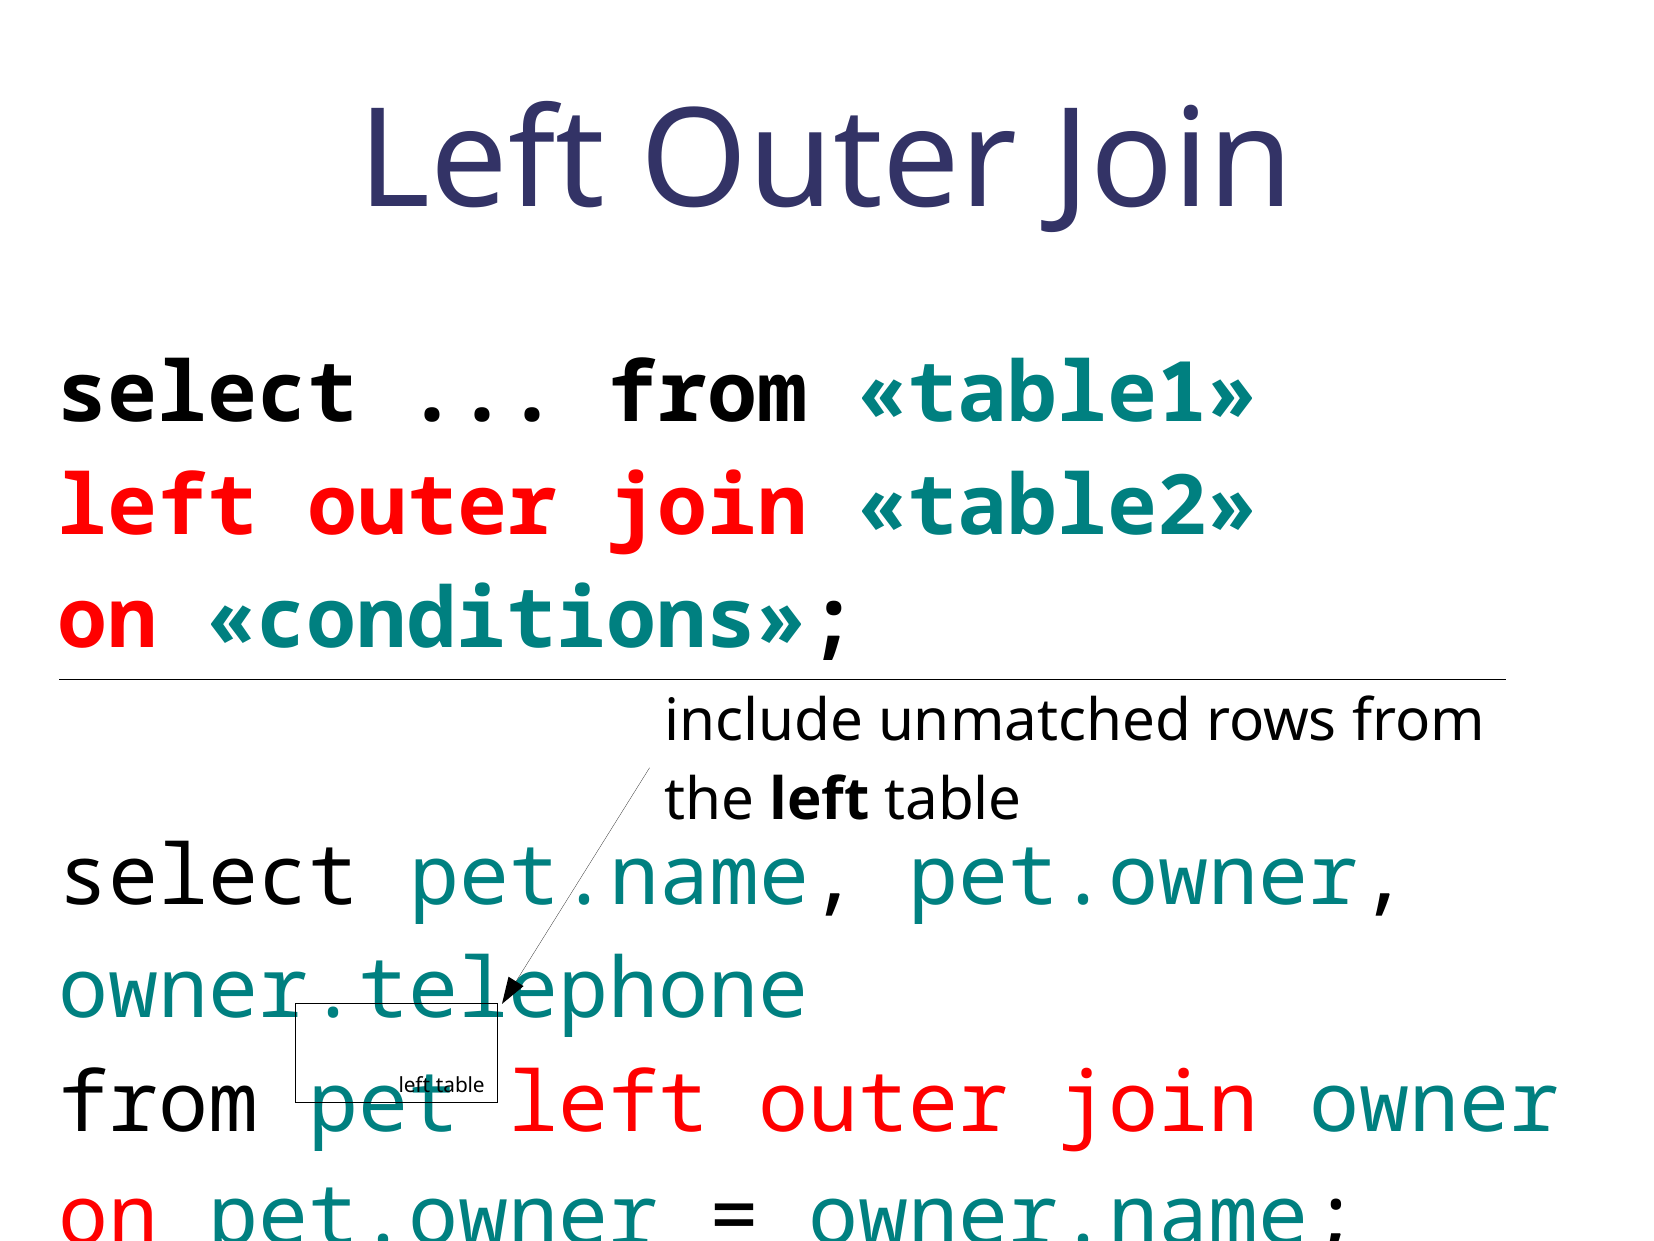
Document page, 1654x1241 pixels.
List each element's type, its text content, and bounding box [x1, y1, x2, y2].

text_box include unmatched rows from the left table [649, 670, 1516, 827]
text_box select pet.name, pet.owner, owner.telephone from pet left outer join owner on pet.owner = owner.name; [59, 815, 1563, 1182]
text_box left table [383, 1062, 506, 1103]
title Left Outer Join [82, 56, 1571, 250]
subtitle select ... from «table1» left outer join «table2» on «conditions»; [56, 331, 1595, 621]
